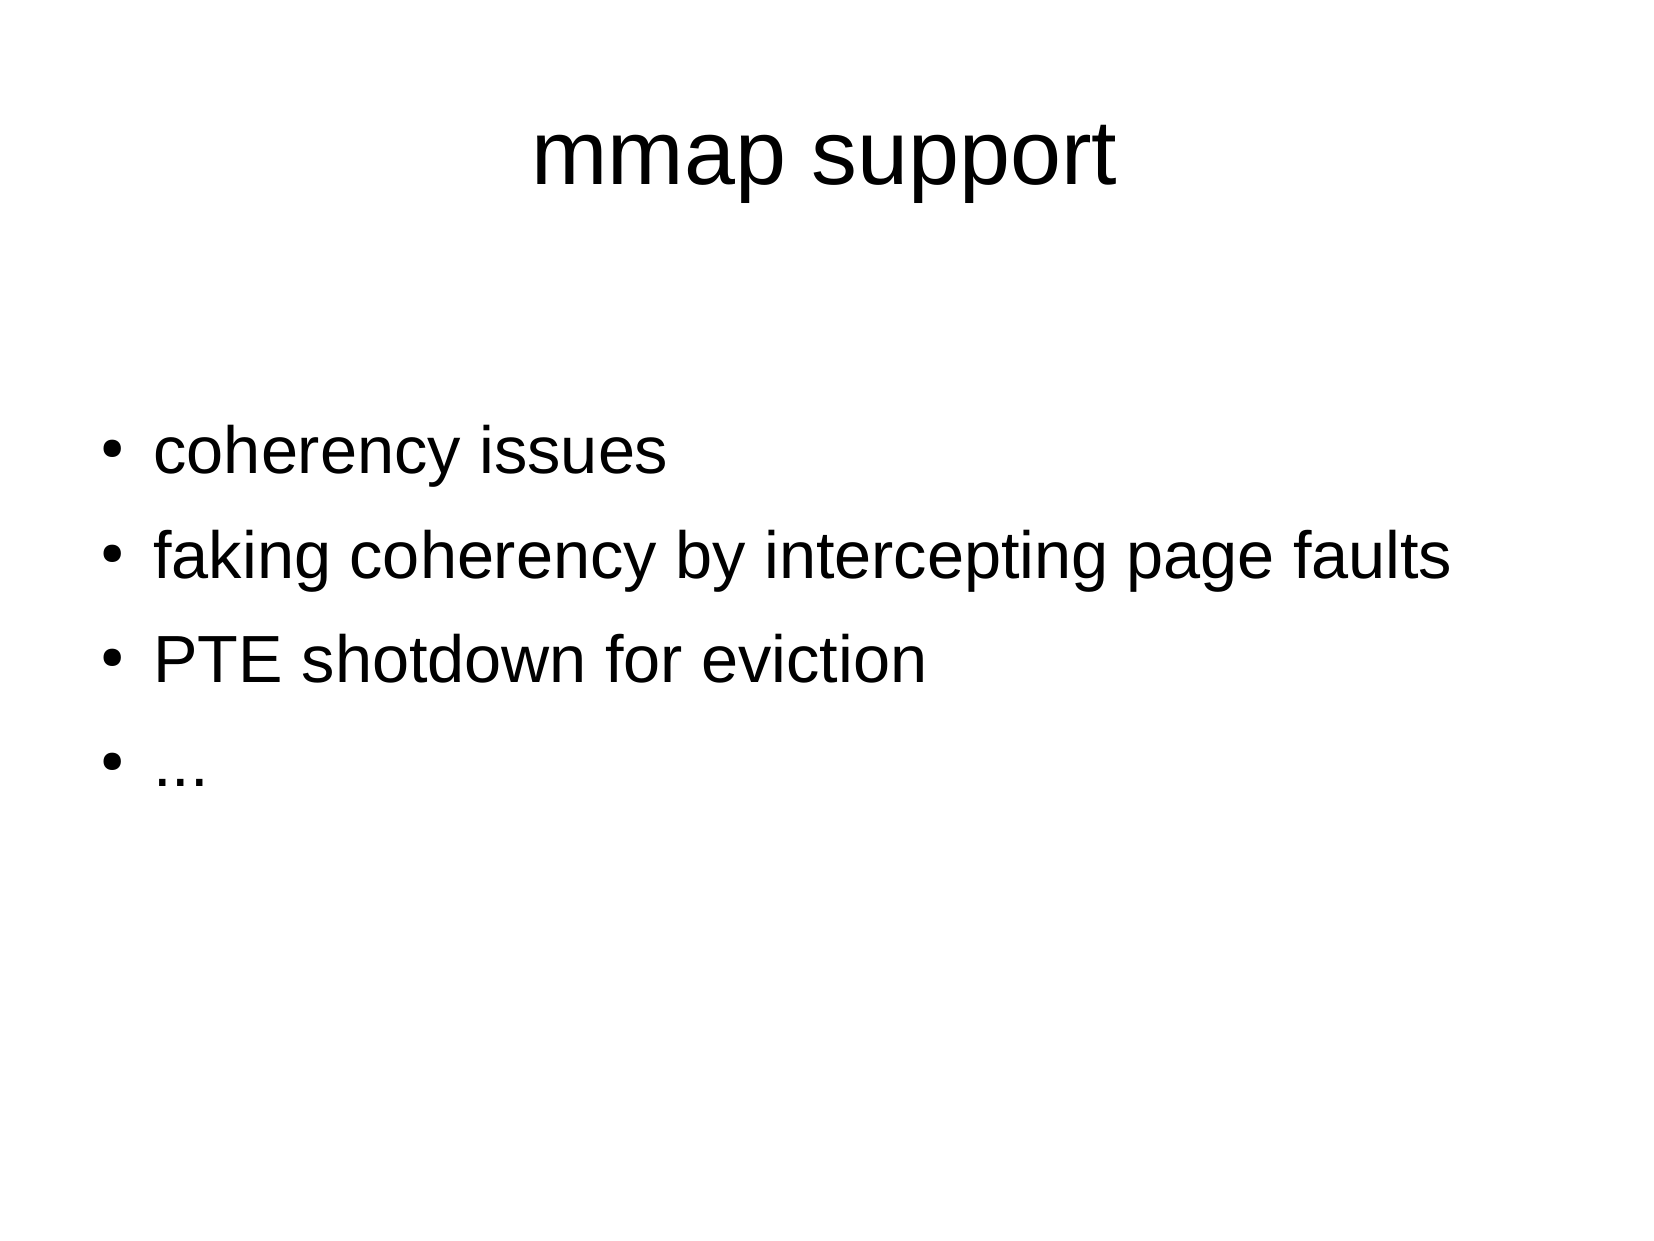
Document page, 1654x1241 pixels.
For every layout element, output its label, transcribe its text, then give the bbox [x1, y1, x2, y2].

title mmap support [82, 49, 1571, 257]
list coherency issues faking coherency by intercepting page faults PTE shotdown for eviction ... [82, 413, 1571, 1109]
